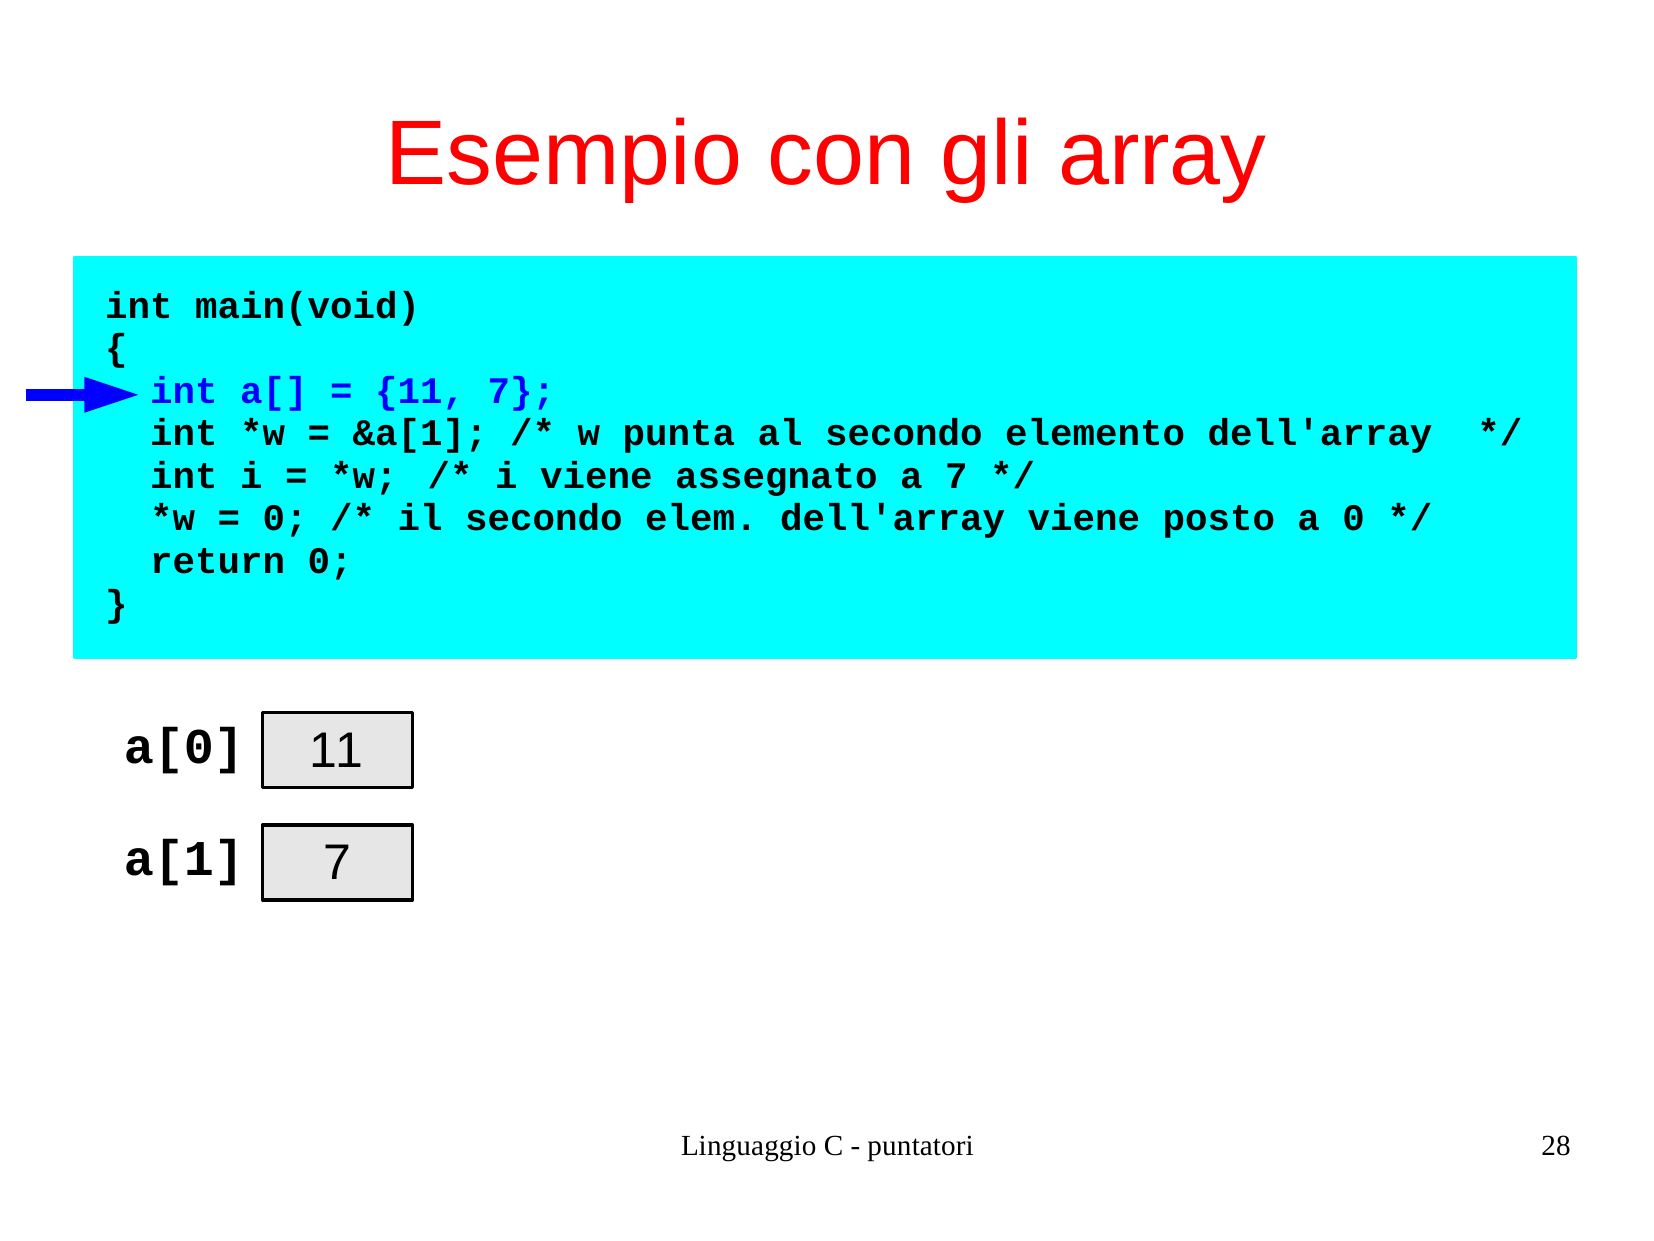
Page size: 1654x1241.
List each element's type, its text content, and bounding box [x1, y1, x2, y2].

text_box a[1] [112, 825, 256, 901]
title Esempio con gli array [82, 49, 1571, 257]
text_box a[0] [112, 712, 256, 788]
text_box int main(void) { int a[] = {11, 7}; int *w = &a[1]; /* w punta al secondo elemento dell'array */ int i = *w; /* i viene assegnato a 7 */ *w = 0; /* il secondo elem. dell'array viene posto a 0 */ return 0; } [75, 257, 1576, 658]
text_box 7 [262, 825, 413, 901]
text_box 11 [262, 712, 413, 788]
